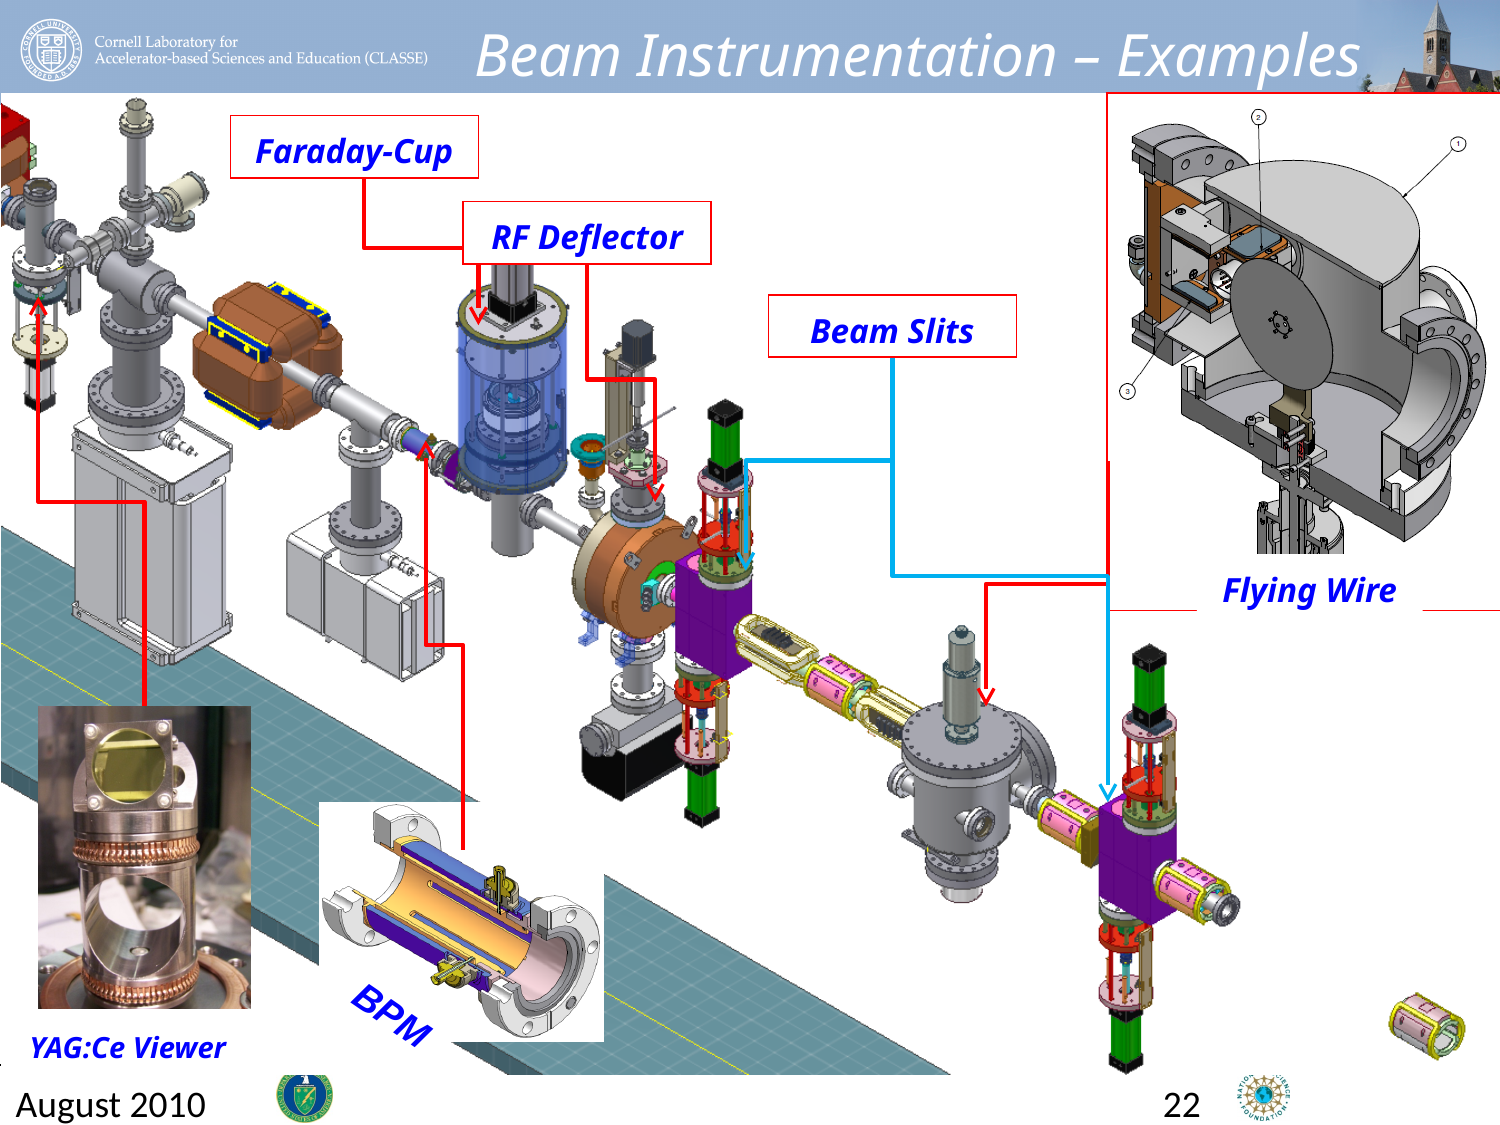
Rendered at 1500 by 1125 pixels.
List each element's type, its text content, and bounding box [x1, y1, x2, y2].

slide_number August 2010 [0, 1065, 351, 1125]
text_box BPM [285, 921, 504, 1101]
slide_number <number> [1147, 1065, 1498, 1125]
picture [0, 0, 1500, 1075]
picture [1107, 93, 1500, 610]
text_box RF Deflector [463, 201, 712, 264]
text_box Beam Slits [768, 294, 1017, 358]
text_box YAG:Ce Viewer [0, 1014, 256, 1073]
text_box Flying Wire [1196, 554, 1423, 617]
text_box Faraday-Cup [230, 115, 479, 178]
text_box Beam Instrumentation – Examples [425, 3, 1426, 91]
